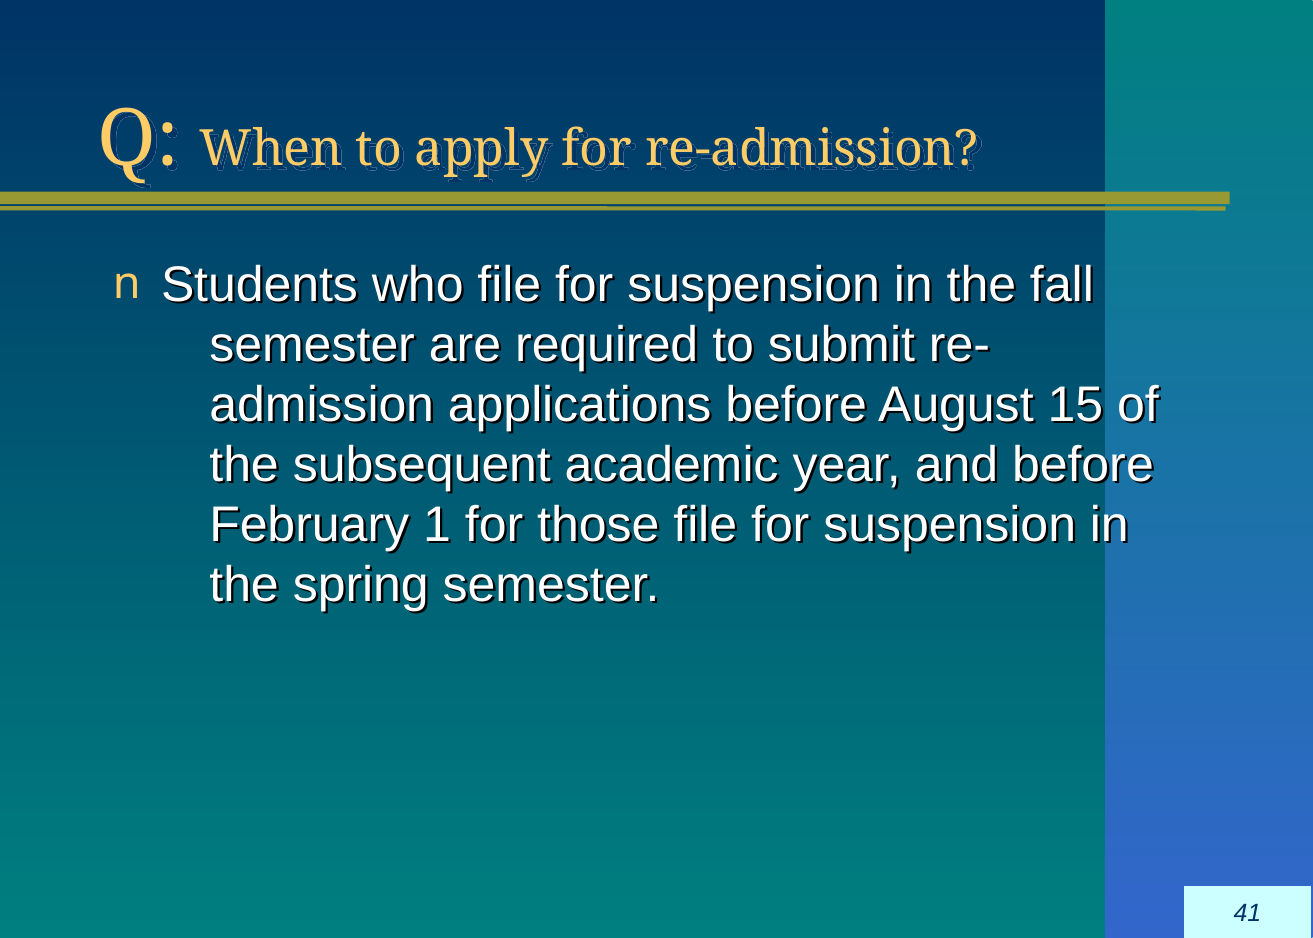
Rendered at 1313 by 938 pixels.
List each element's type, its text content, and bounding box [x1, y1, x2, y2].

text_box [1105, 0, 1313, 938]
list Students who file for suspension in the fall semester are required to submit re-admission applications before August 15 of the subsequent academic year, and before February 1 for those file for suspension in the spring semester. [99, 244, 1201, 844]
title Q: When to apply for re-admission? [84, 36, 1280, 188]
text_box 41 [1185, 887, 1310, 937]
